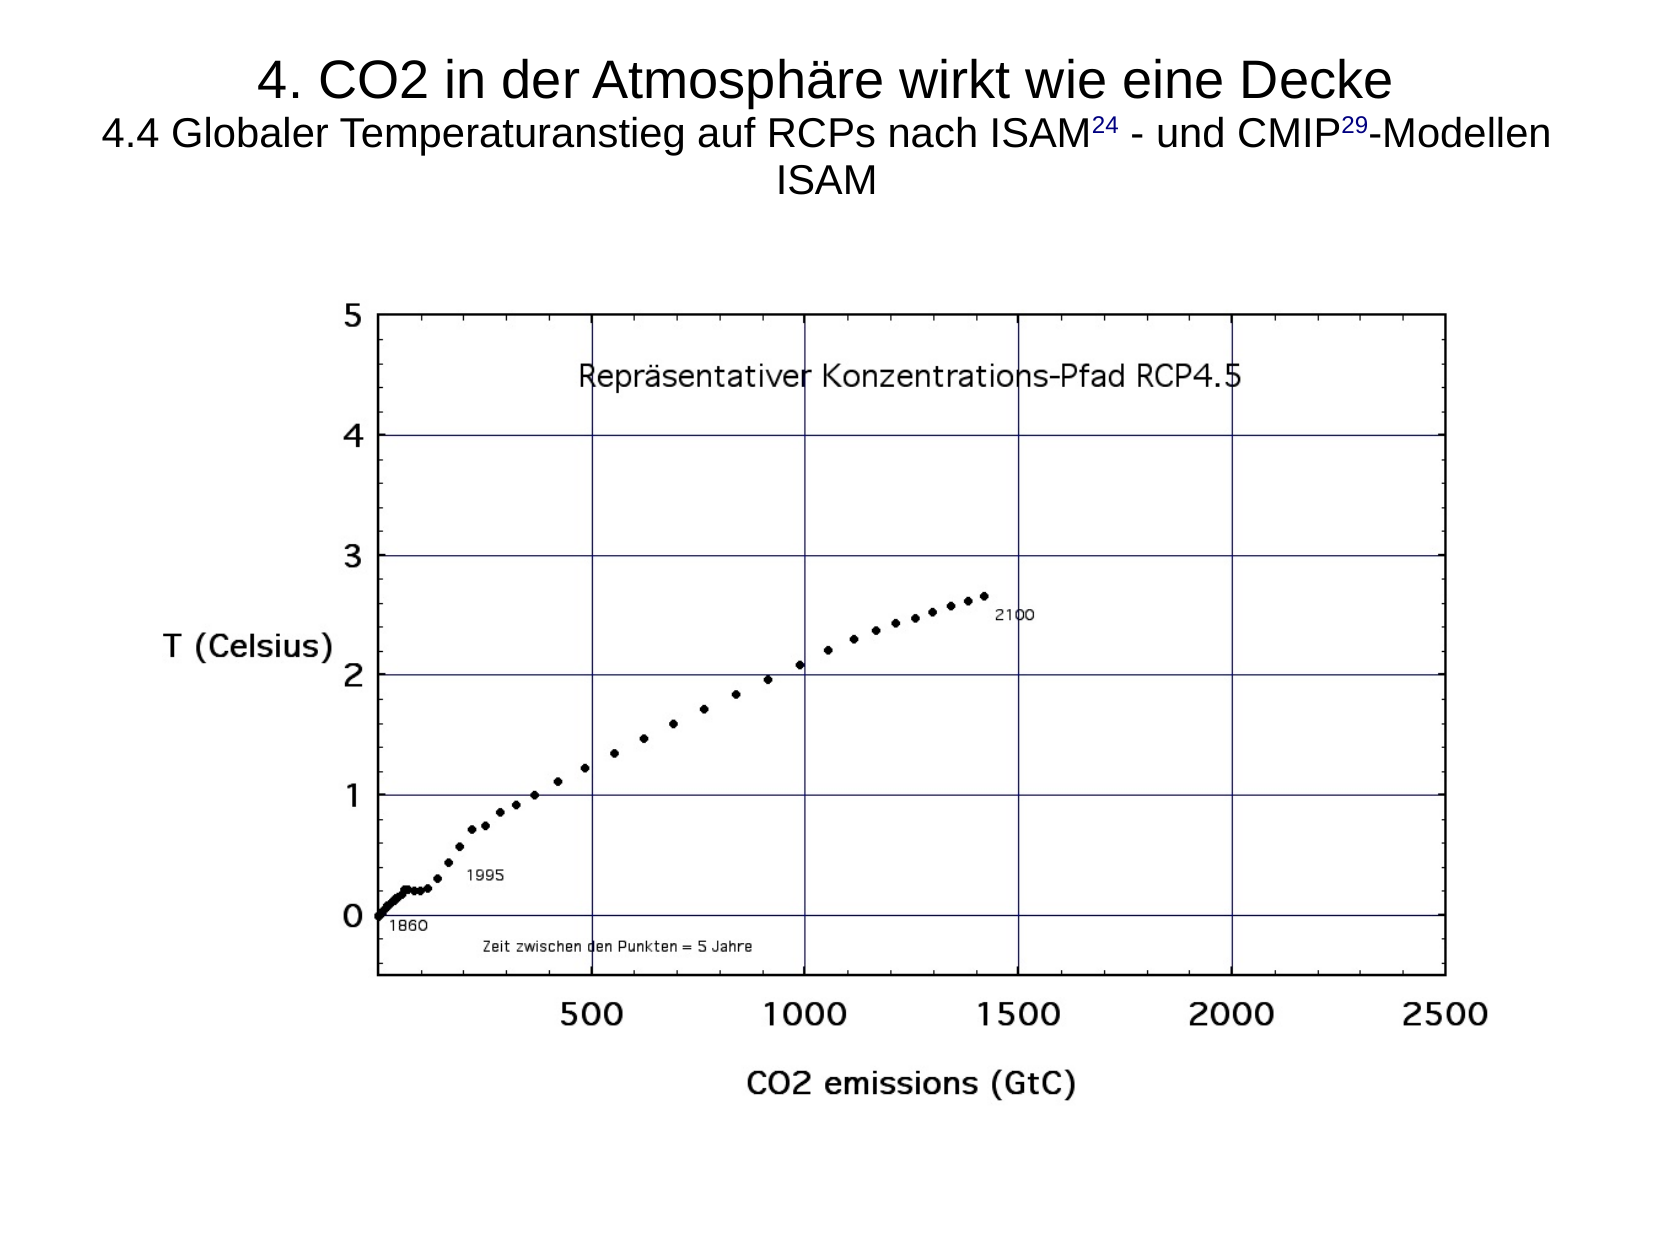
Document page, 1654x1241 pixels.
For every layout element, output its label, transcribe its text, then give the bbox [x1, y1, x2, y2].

picture [162, 290, 1491, 1109]
title 4. CO2 in der Atmosphäre wirkt wie eine Decke 4.4 Globaler Temperaturanstieg auf RCPs nach ISAM24 - und CMIP29-Modellen ISAM [82, 49, 1571, 257]
